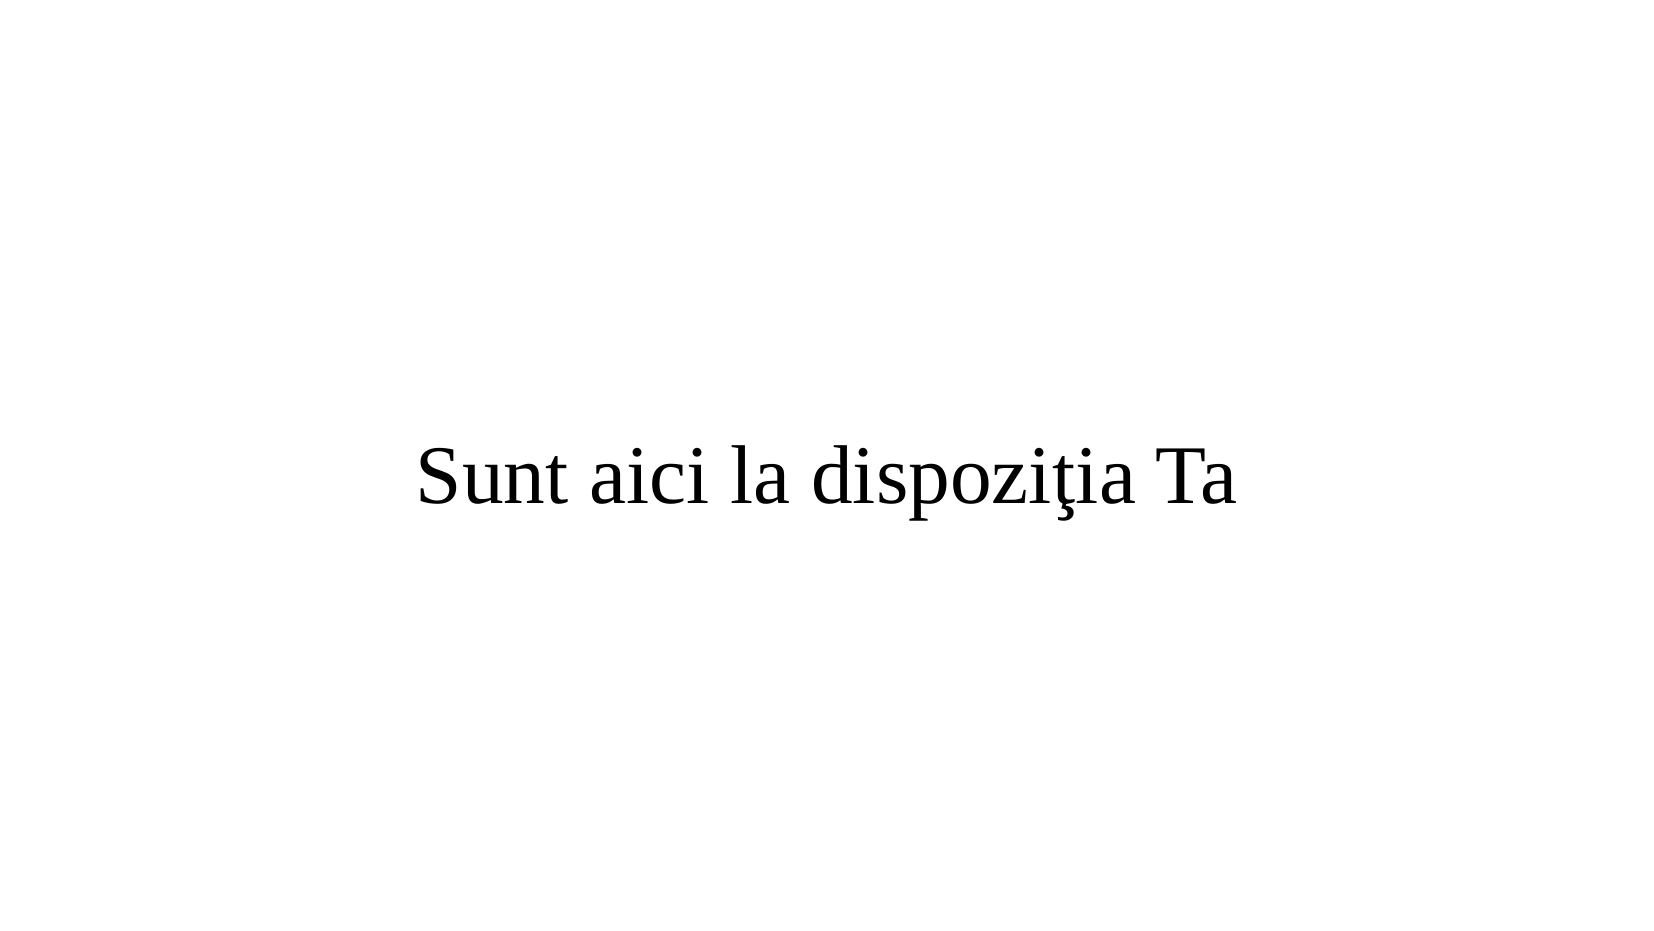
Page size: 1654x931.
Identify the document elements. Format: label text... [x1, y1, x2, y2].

title Sunt aici la dispoziţia Ta [165, 420, 1489, 521]
